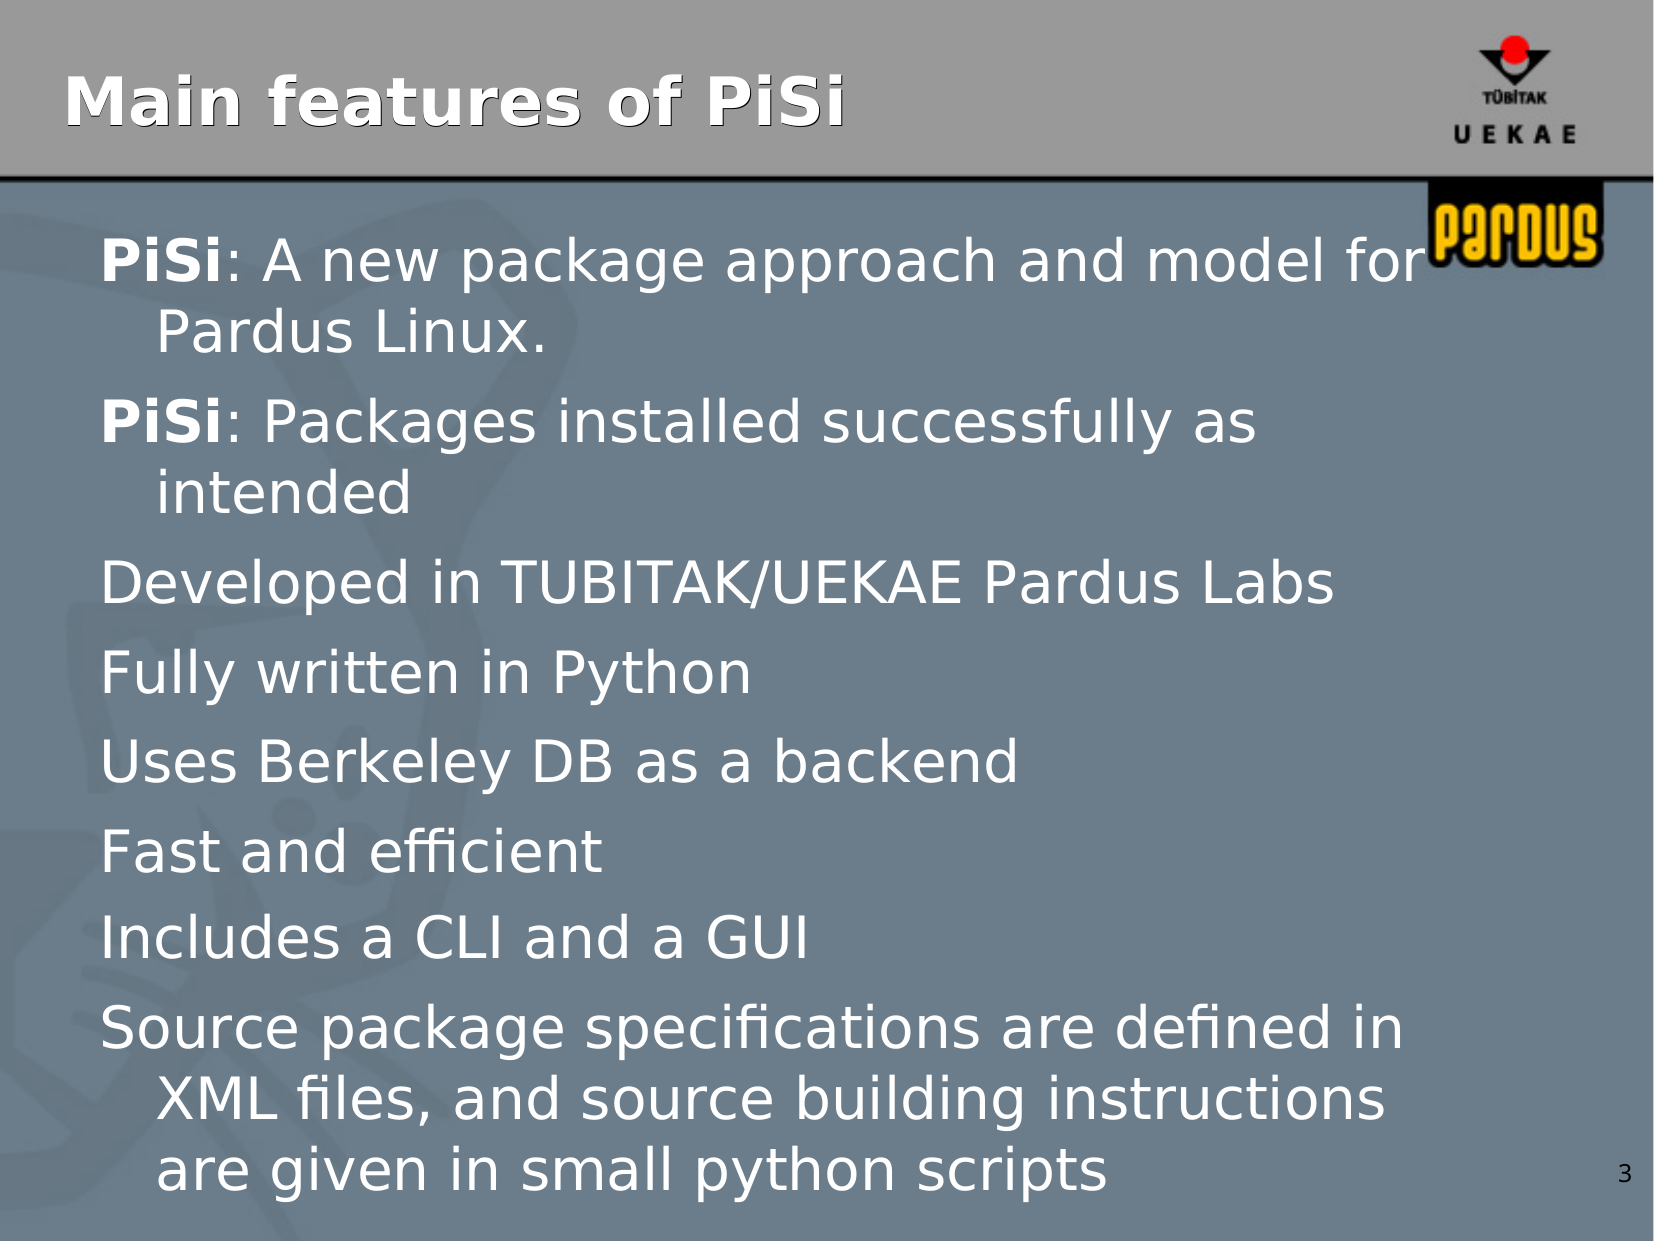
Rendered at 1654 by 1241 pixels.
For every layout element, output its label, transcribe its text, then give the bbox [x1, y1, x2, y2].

picture [0, 0, 1654, 1241]
list PiSi: A new package approach and model for Pardus Linux. PiSi: Packages installed successfully as intended Developed in TUBITAK/UEKAE Pardus Labs Fully written in Python Uses Berkeley DB as a backend Fast and efficient Includes a CLI and a GUI Source package specifications are defined in XML files, and source building instructions are given in small python scripts [84, 216, 1509, 1209]
title Main features of PiSi [47, 43, 1460, 158]
